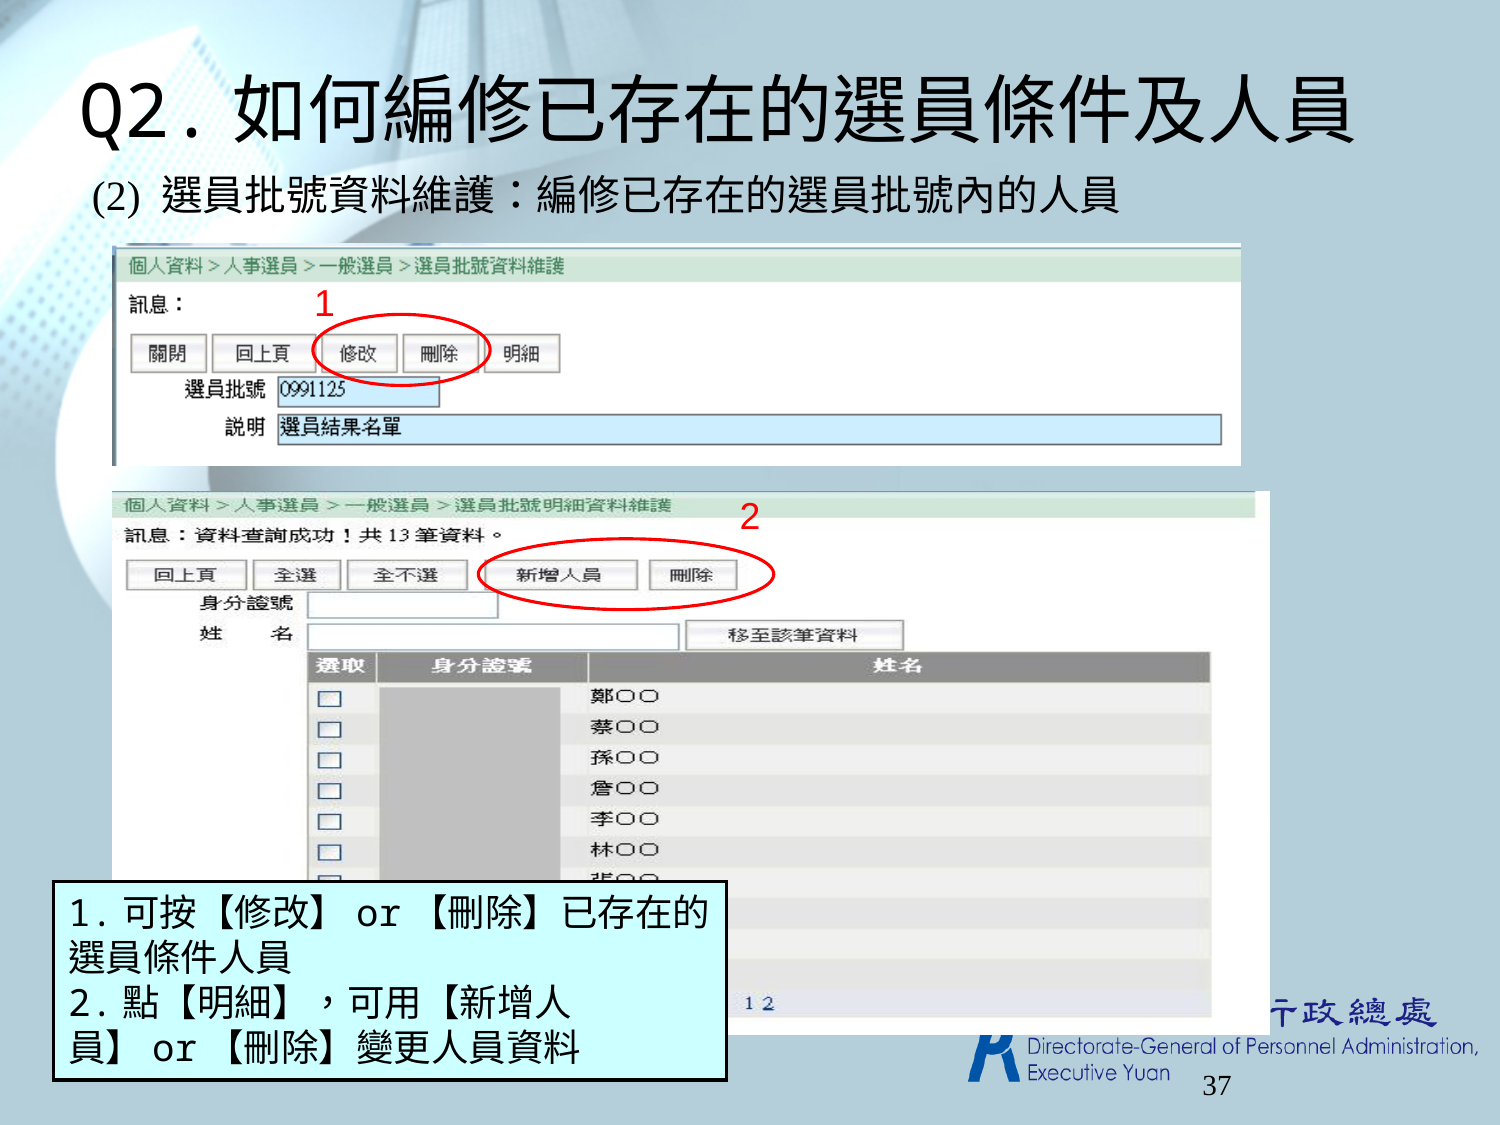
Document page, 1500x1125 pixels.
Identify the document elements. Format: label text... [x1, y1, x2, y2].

text_box 2 [726, 491, 774, 537]
text_box (2) 選員批號資料維護：編修已存在的選員批號內的人員 [77, 161, 1352, 232]
picture [112, 243, 1241, 466]
text_box [1187, 1058, 1500, 1125]
text_box Q2.如何編修已存在的選員條件及人員 [65, 55, 1400, 160]
picture [112, 491, 1270, 1035]
text_box 1.可按【修改】or【刪除】已存在的選員條件人員 2.點【明細】，可用【新增人員】or【刪除】變更人員資料 [53, 881, 727, 1080]
text_box 1 [301, 278, 349, 324]
